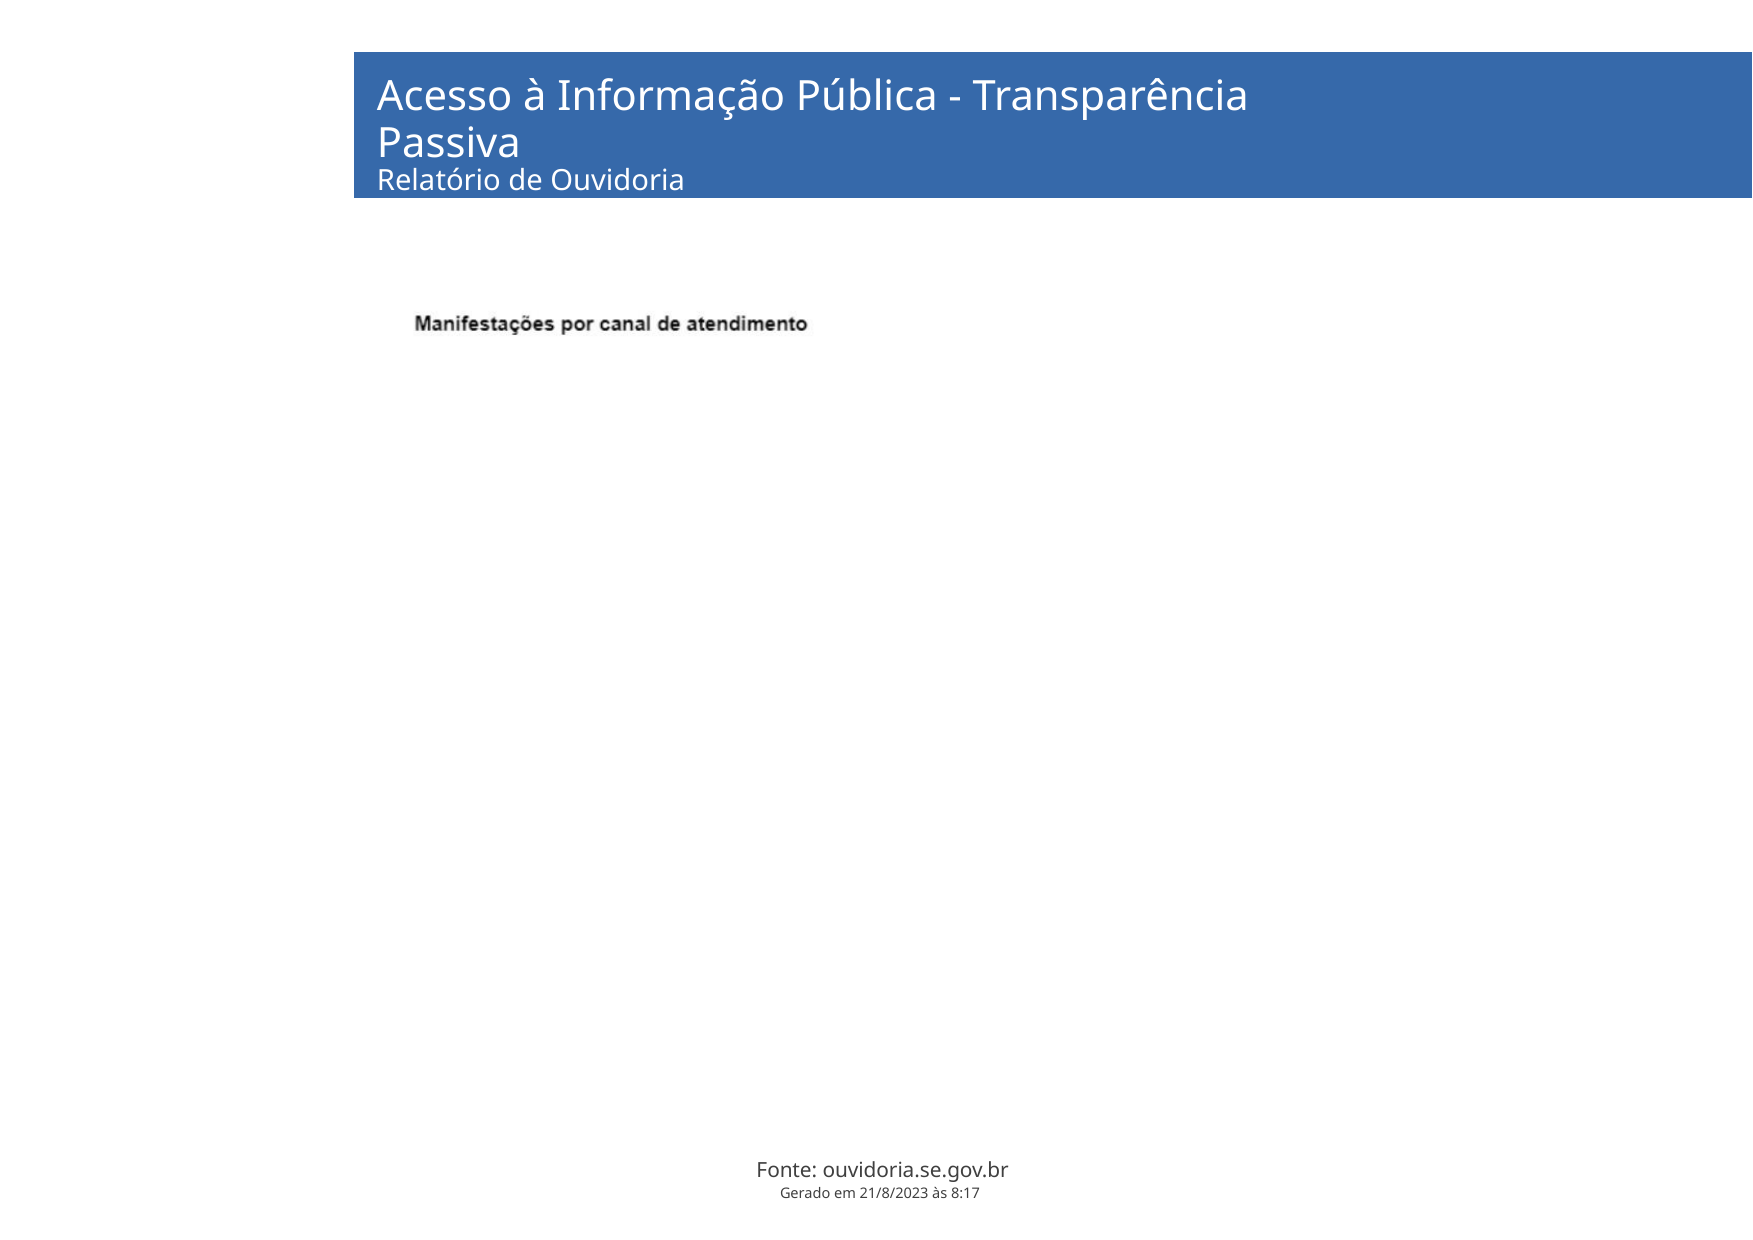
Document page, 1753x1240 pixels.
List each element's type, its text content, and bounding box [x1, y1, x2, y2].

text_box Fonte: ouvidoria.se.gov.br [756, 1158, 1023, 1182]
text_box Gerado em 21/8/2023 às 8:17 [780, 1184, 999, 1202]
text_box [354, 52, 1752, 198]
text_box Acesso à Informação Pública - Transparência Passiva Relatório de Ouvidoria SETUR - Julho a Julho de 2023 [376, 72, 1403, 228]
text_box [155, 211, 1599, 1028]
